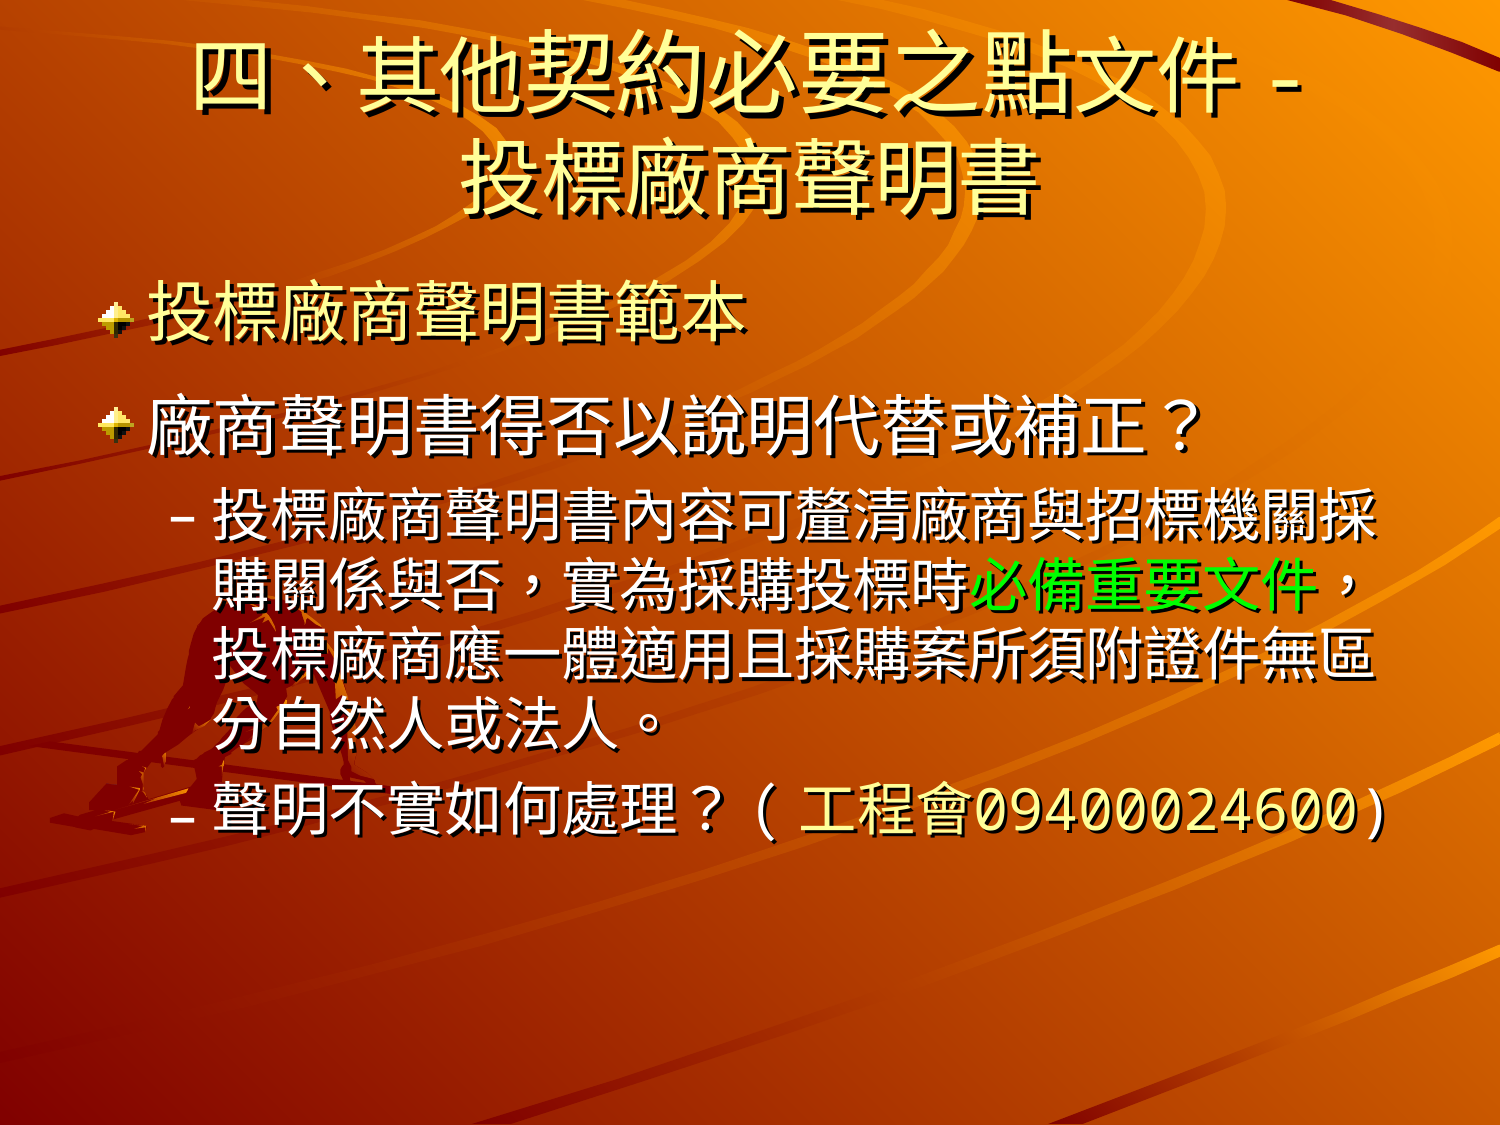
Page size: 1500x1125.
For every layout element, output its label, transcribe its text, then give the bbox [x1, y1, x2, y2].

title 四、其他契約必要之點文件- 投標廠商聲明書 [75, 25, 1426, 233]
list 投標廠商聲明書範本 廠商聲明書得否以說明代替或補正？ 投標廠商聲明書內容可釐清廠商與招標機關採購關係與否，實為採購投標時必備重要文件，投標廠商應一體適用且採購案所須附證件無區分自然人或法人。 聲明不實如何處理？(工程會09400024600) [75, 262, 1426, 1006]
